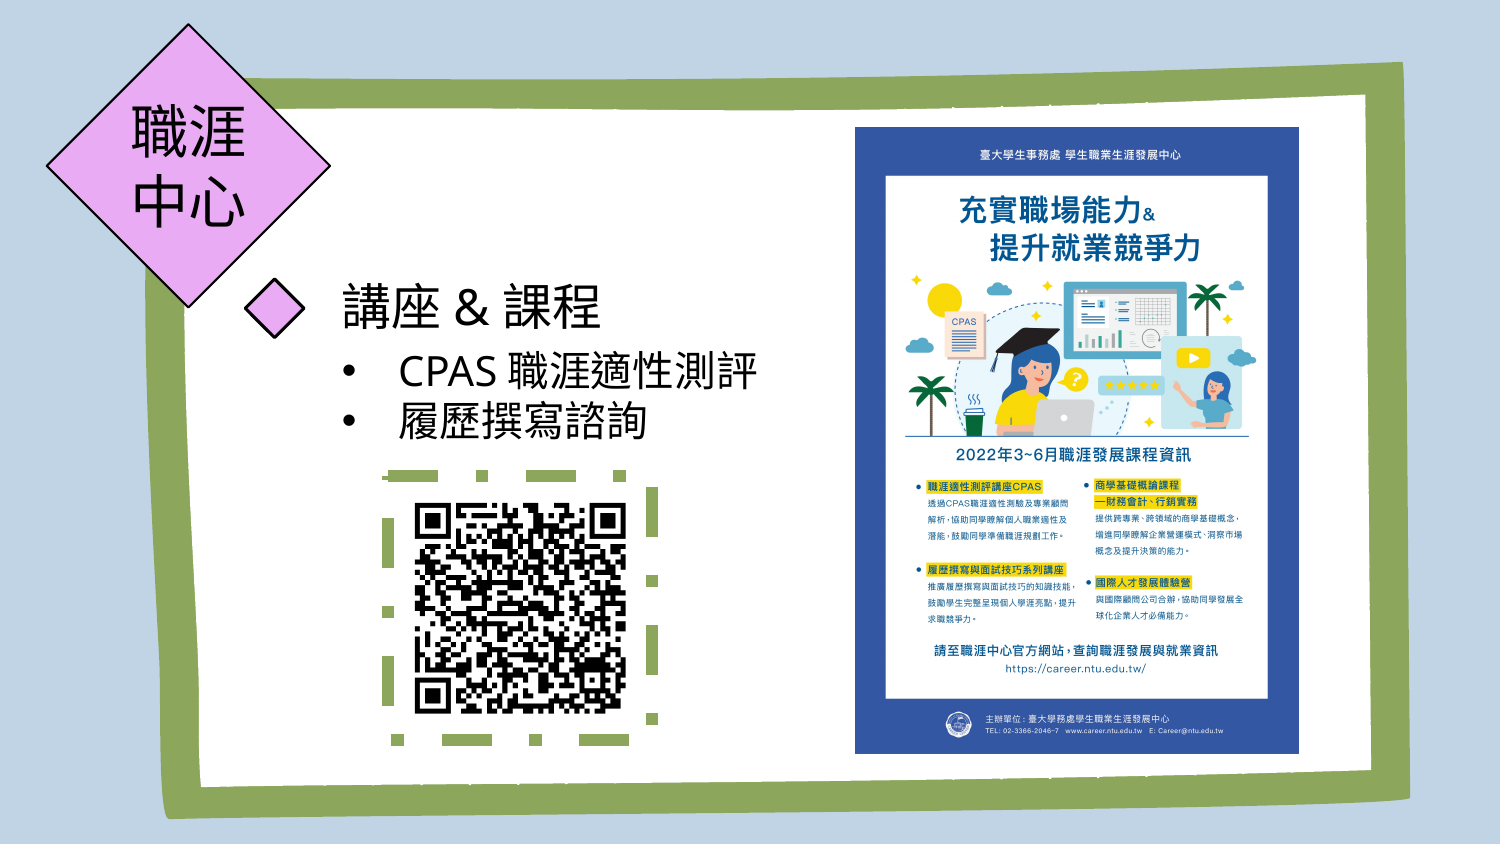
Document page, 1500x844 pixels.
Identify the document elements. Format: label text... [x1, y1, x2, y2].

text_box 職涯中心 [161, 189, 178, 204]
text_box 職涯中心 [106, 112, 271, 218]
text_box 講座&課程 [327, 268, 708, 337]
text_box 職涯中心 [140, 189, 157, 204]
picture [394, 482, 646, 734]
text_box CPAS職涯適性測評 履歷撰寫諮詢 [327, 337, 840, 453]
picture [855, 127, 1299, 754]
text_box [46, 24, 1411, 820]
